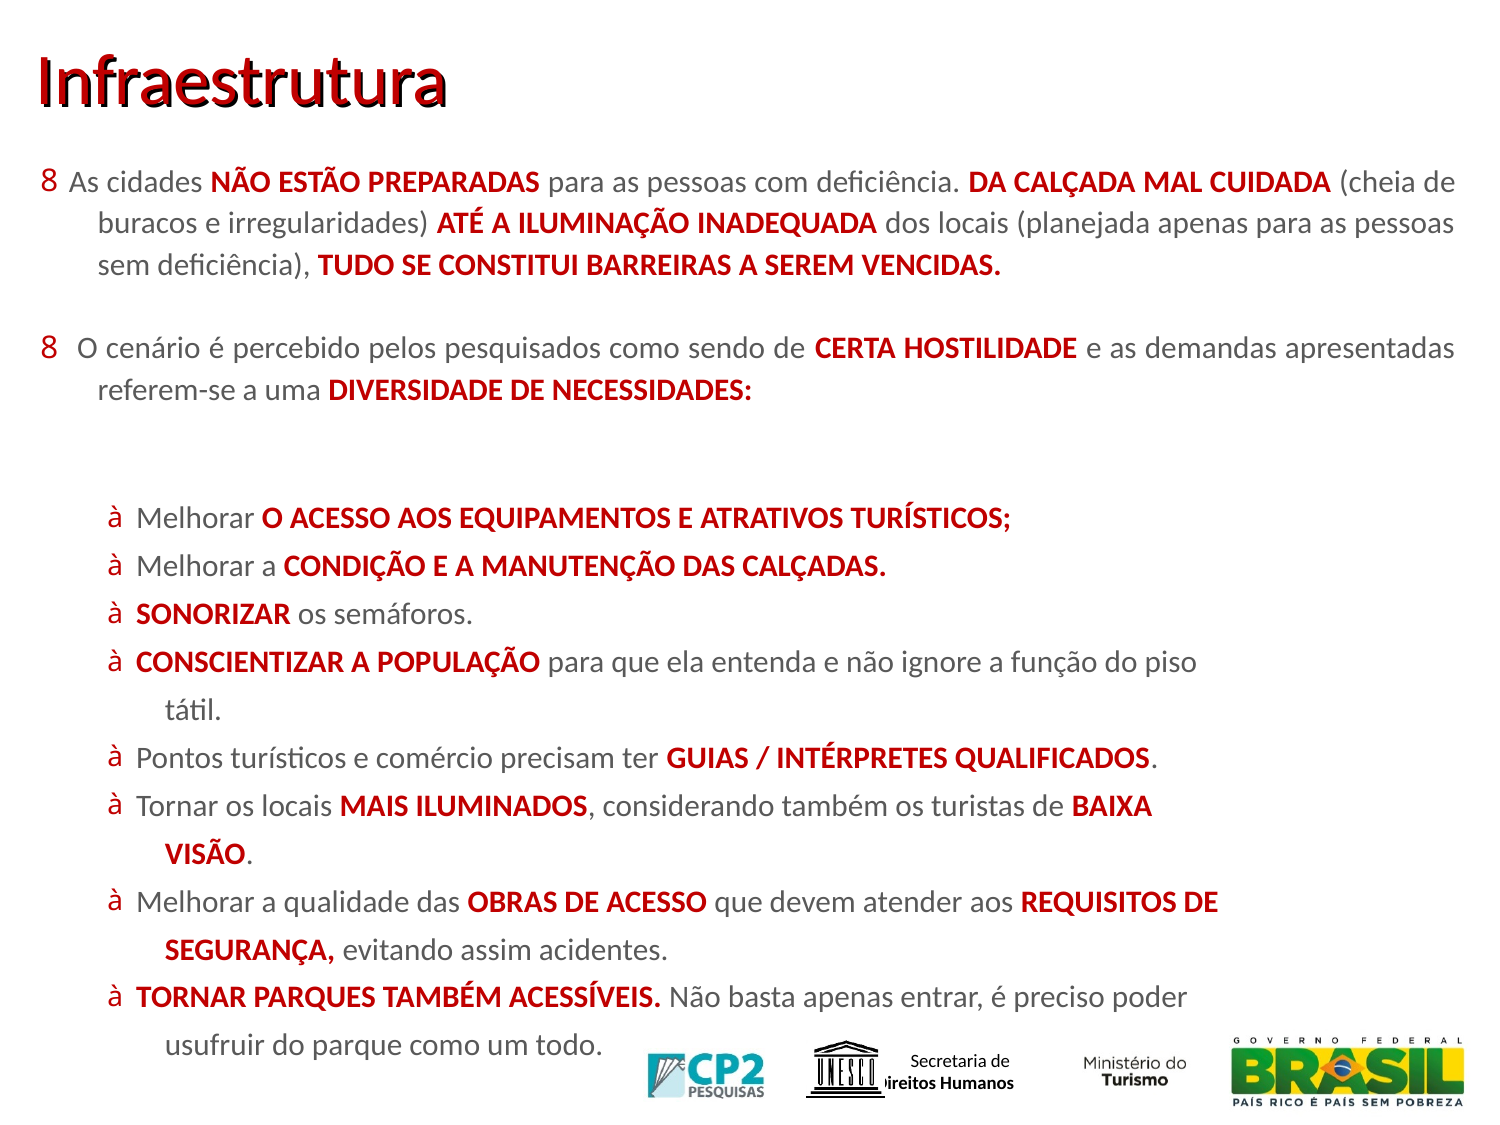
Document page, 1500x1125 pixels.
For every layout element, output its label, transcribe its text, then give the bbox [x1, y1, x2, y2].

text_box As cidades não estão preparadas para as pessoas com deficiência. Da calçada mal cuidada (cheia de buracos e irregularidades) até a iluminação inadequada dos locais (planejada apenas para as pessoas sem deficiência), tudo se constitui barreiras a serem vencidas. O cenário é percebido pelos pesquisados como sendo de certa hostilidade e as demandas apresentadas referem-se a uma diversidade de necessidades: [25, 149, 1471, 414]
text_box Infraestrutura [21, 24, 1412, 214]
text_box Melhorar o acesso aos equipamentos e atrativos turísticos; Melhorar a condição e a manutenção das calçadas. Sonorizar os semáforos. Conscientizar a população para que ela entenda e não ignore a função do piso tátil. Pontos turísticos e comércio precisam ter guias / intérpretes qualificados. Tornar os locais mais iluminados, considerando também os turistas de baixa visão. Melhorar a qualidade das obras de acesso que devem atender aos requisitos de segurança, evitando assim acidentes. Tornar parques também acessíveis. Não basta apenas entrar, é preciso poder usufruir do parque como um todo. [93, 480, 1234, 1070]
